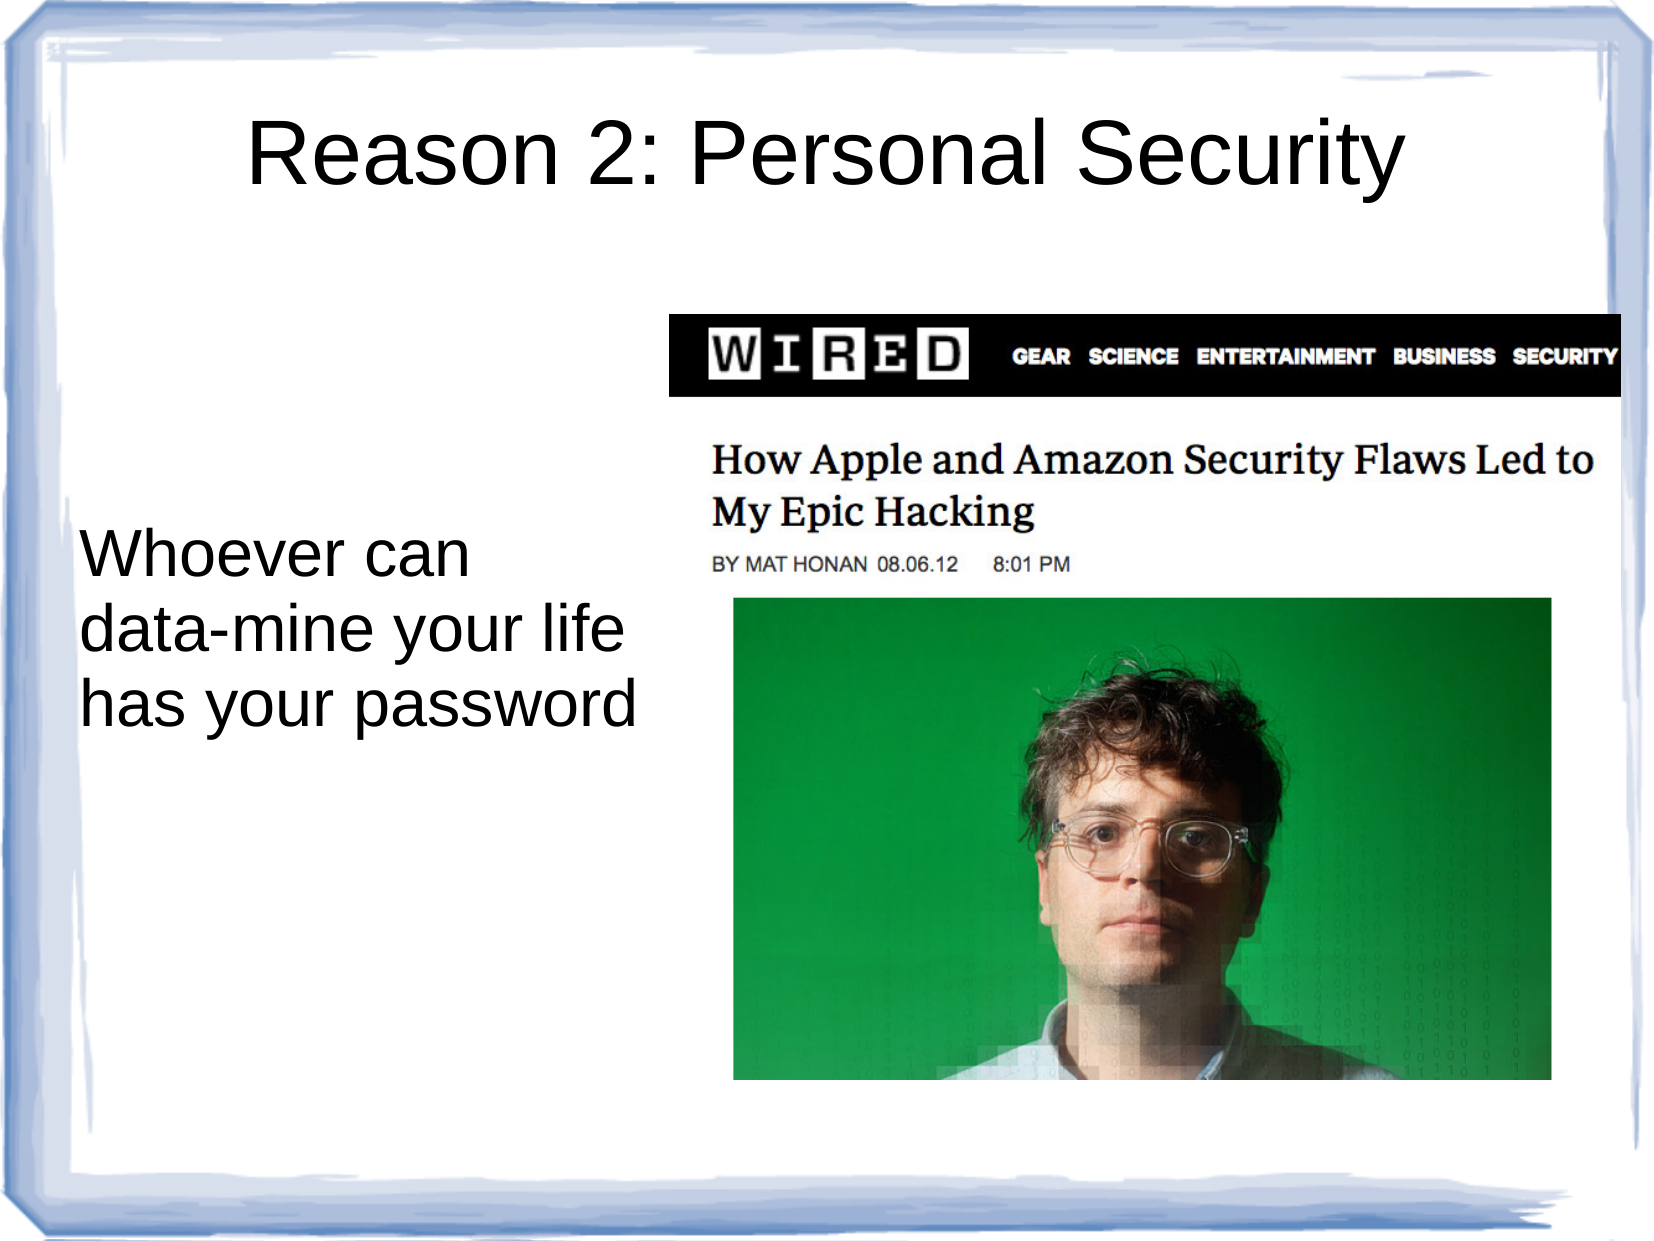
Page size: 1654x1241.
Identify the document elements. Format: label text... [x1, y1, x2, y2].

picture [0, 0, 1654, 1241]
list Whoever can data-mine your life has your password [79, 307, 1568, 1127]
title Reason 2: Personal Security [82, 49, 1571, 257]
